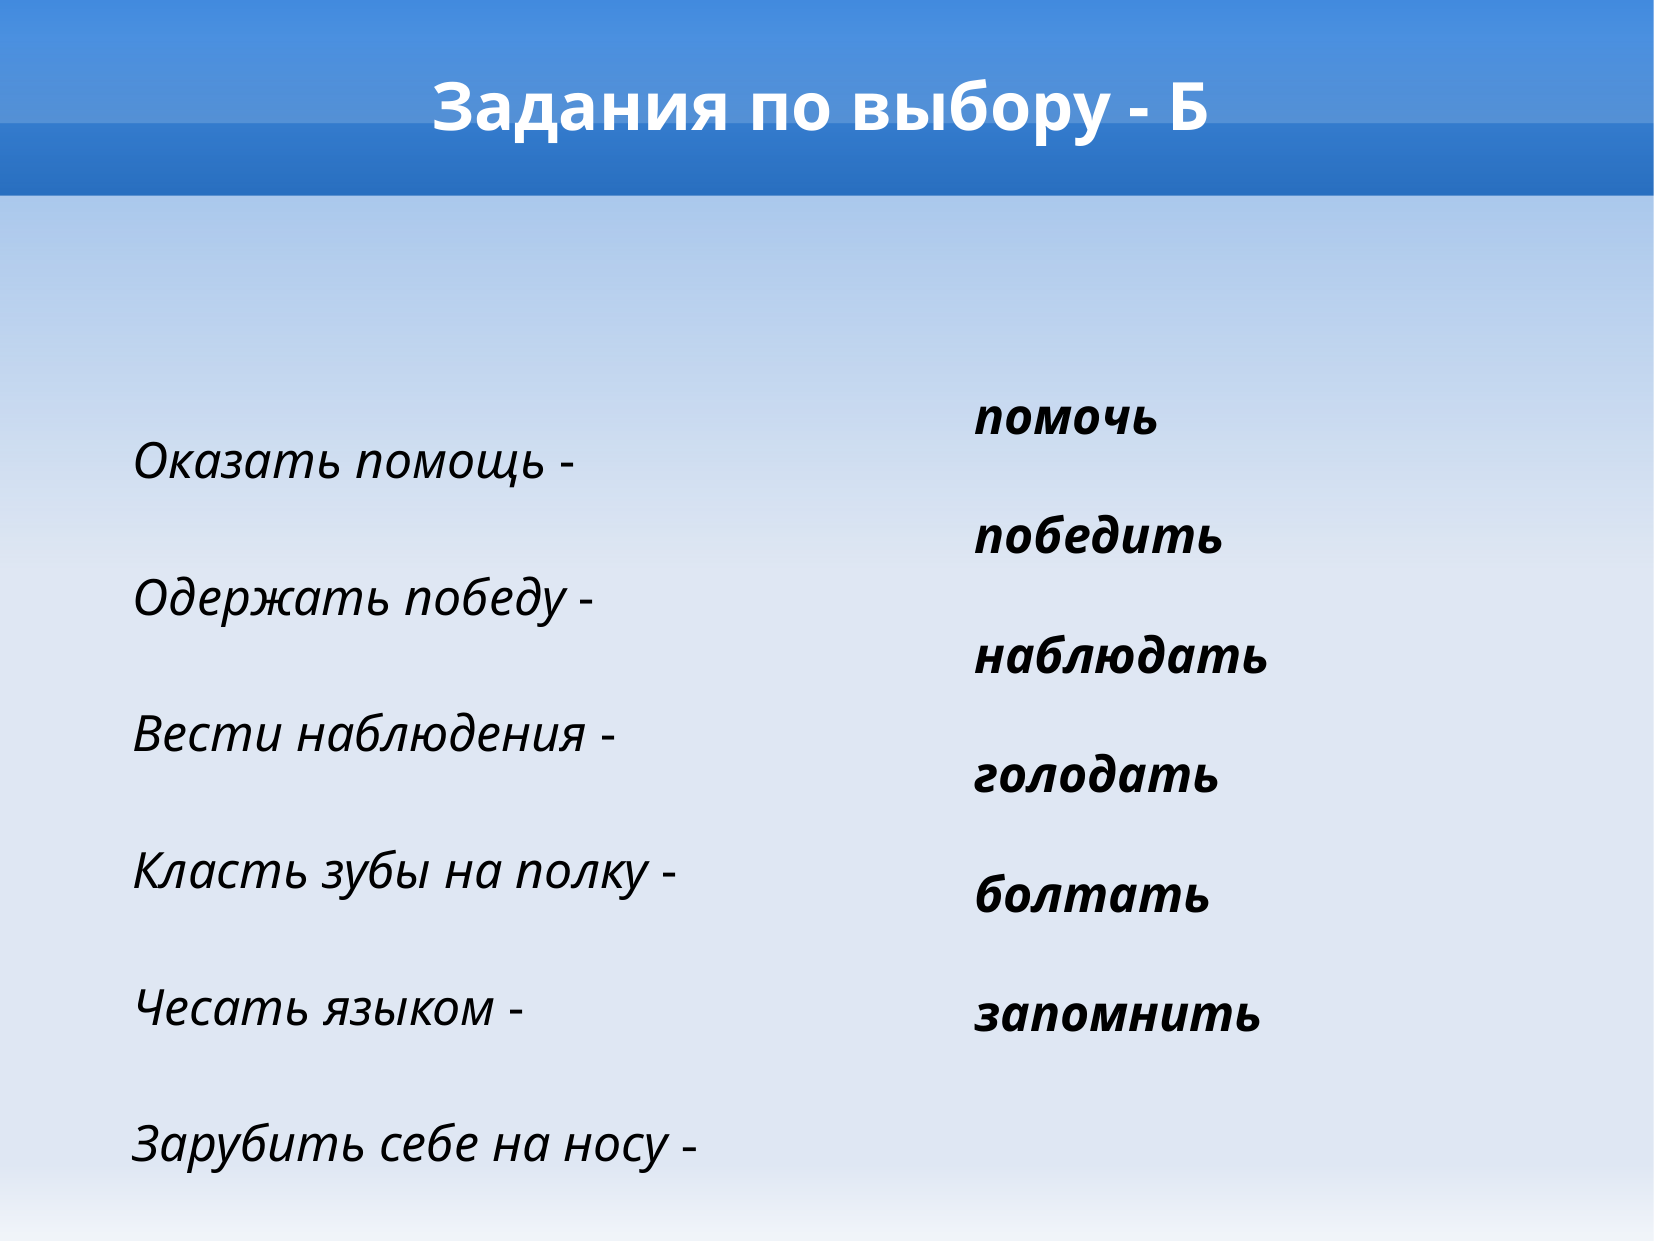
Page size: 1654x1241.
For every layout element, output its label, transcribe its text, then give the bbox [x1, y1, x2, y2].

list помочь победить наблюдать голодать болтать запомнить [885, 354, 1612, 1109]
text_box Оказать помощь - Одержать победу - Вести наблюдения - Класть зубы на полку - Чесать языком - Зарубить себе на носу - [118, 349, 774, 1034]
title Задания по выбору - Б [76, 0, 1565, 208]
list [82, 290, 809, 1109]
